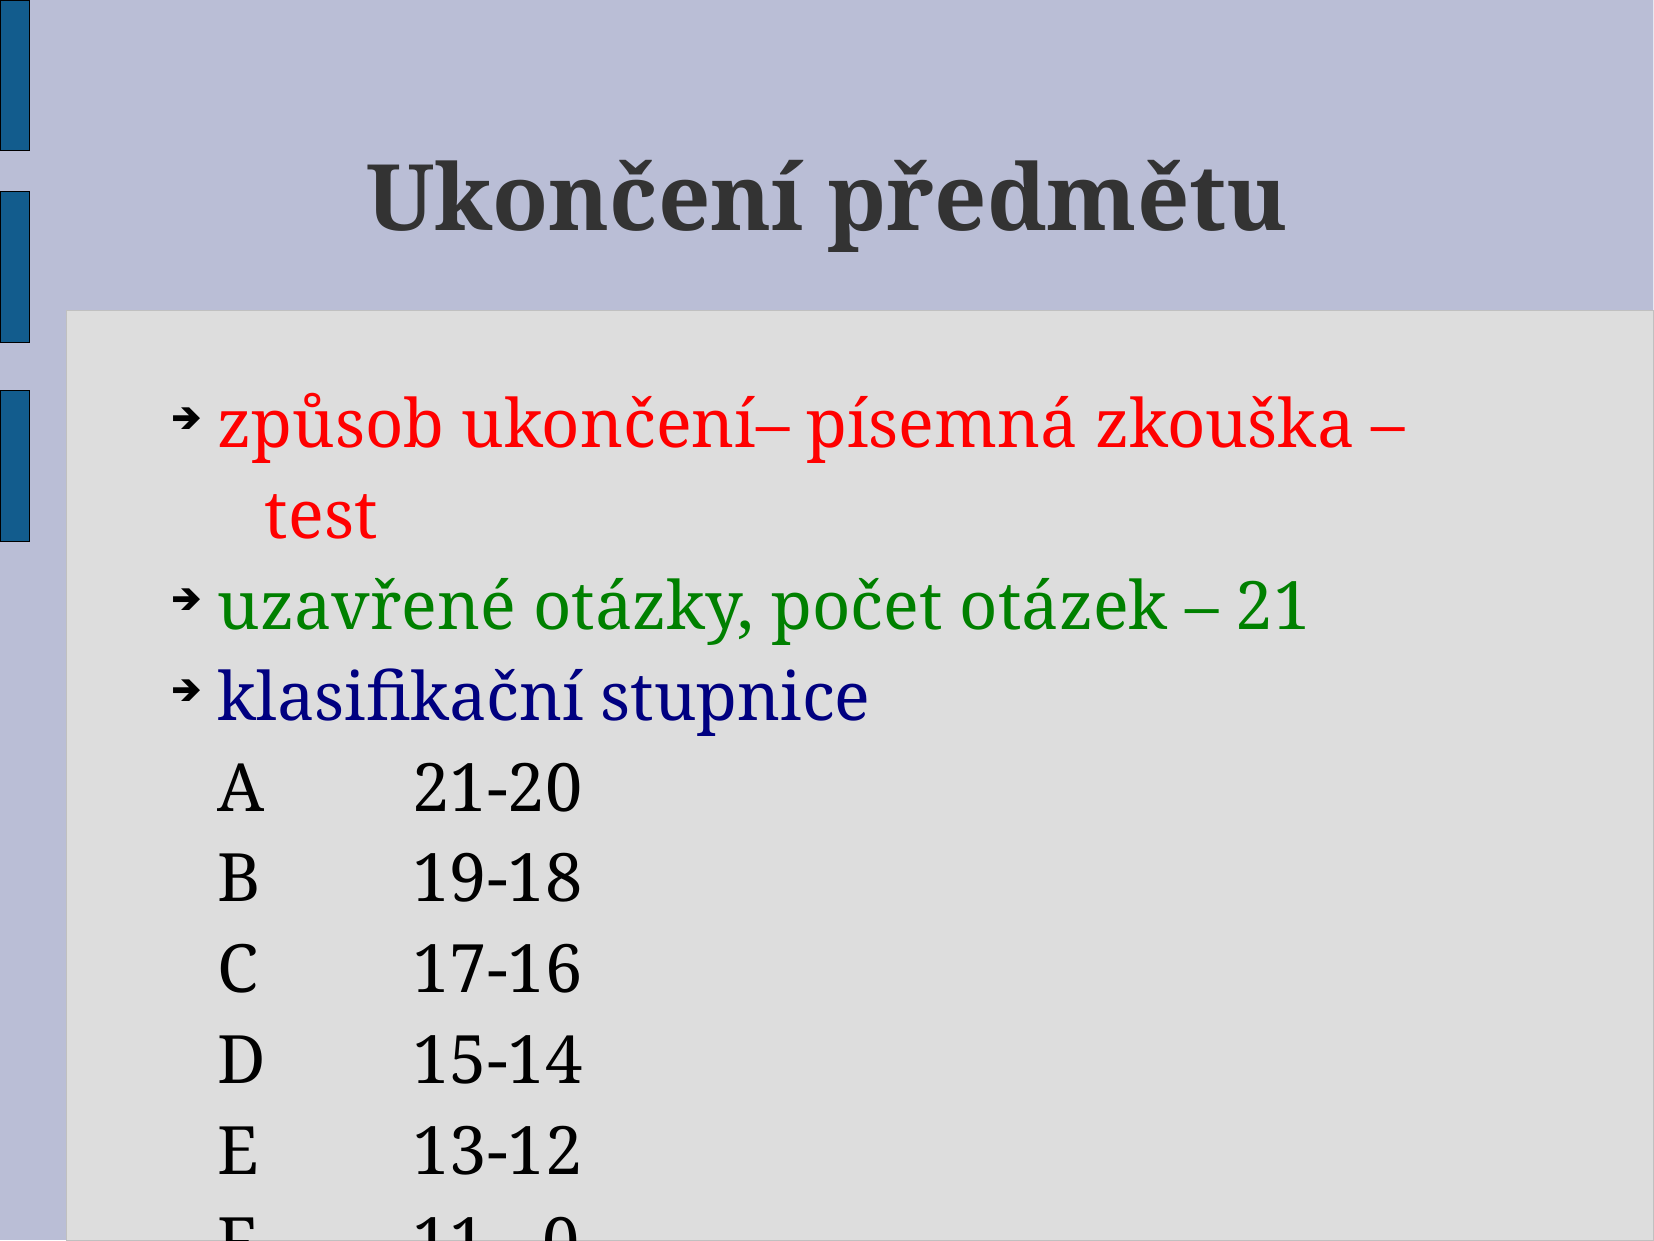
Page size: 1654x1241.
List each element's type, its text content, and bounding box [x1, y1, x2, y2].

list způsob ukončení– písemná zkouška – test uzavřené otázky, počet otázek – 21 klasifikační stupnice A 21-20 B 19-18 C 17-16 D 15-14 E 13-12 F 11 - 0 [123, 285, 1536, 1182]
title Ukončení předmětu [121, 91, 1534, 299]
